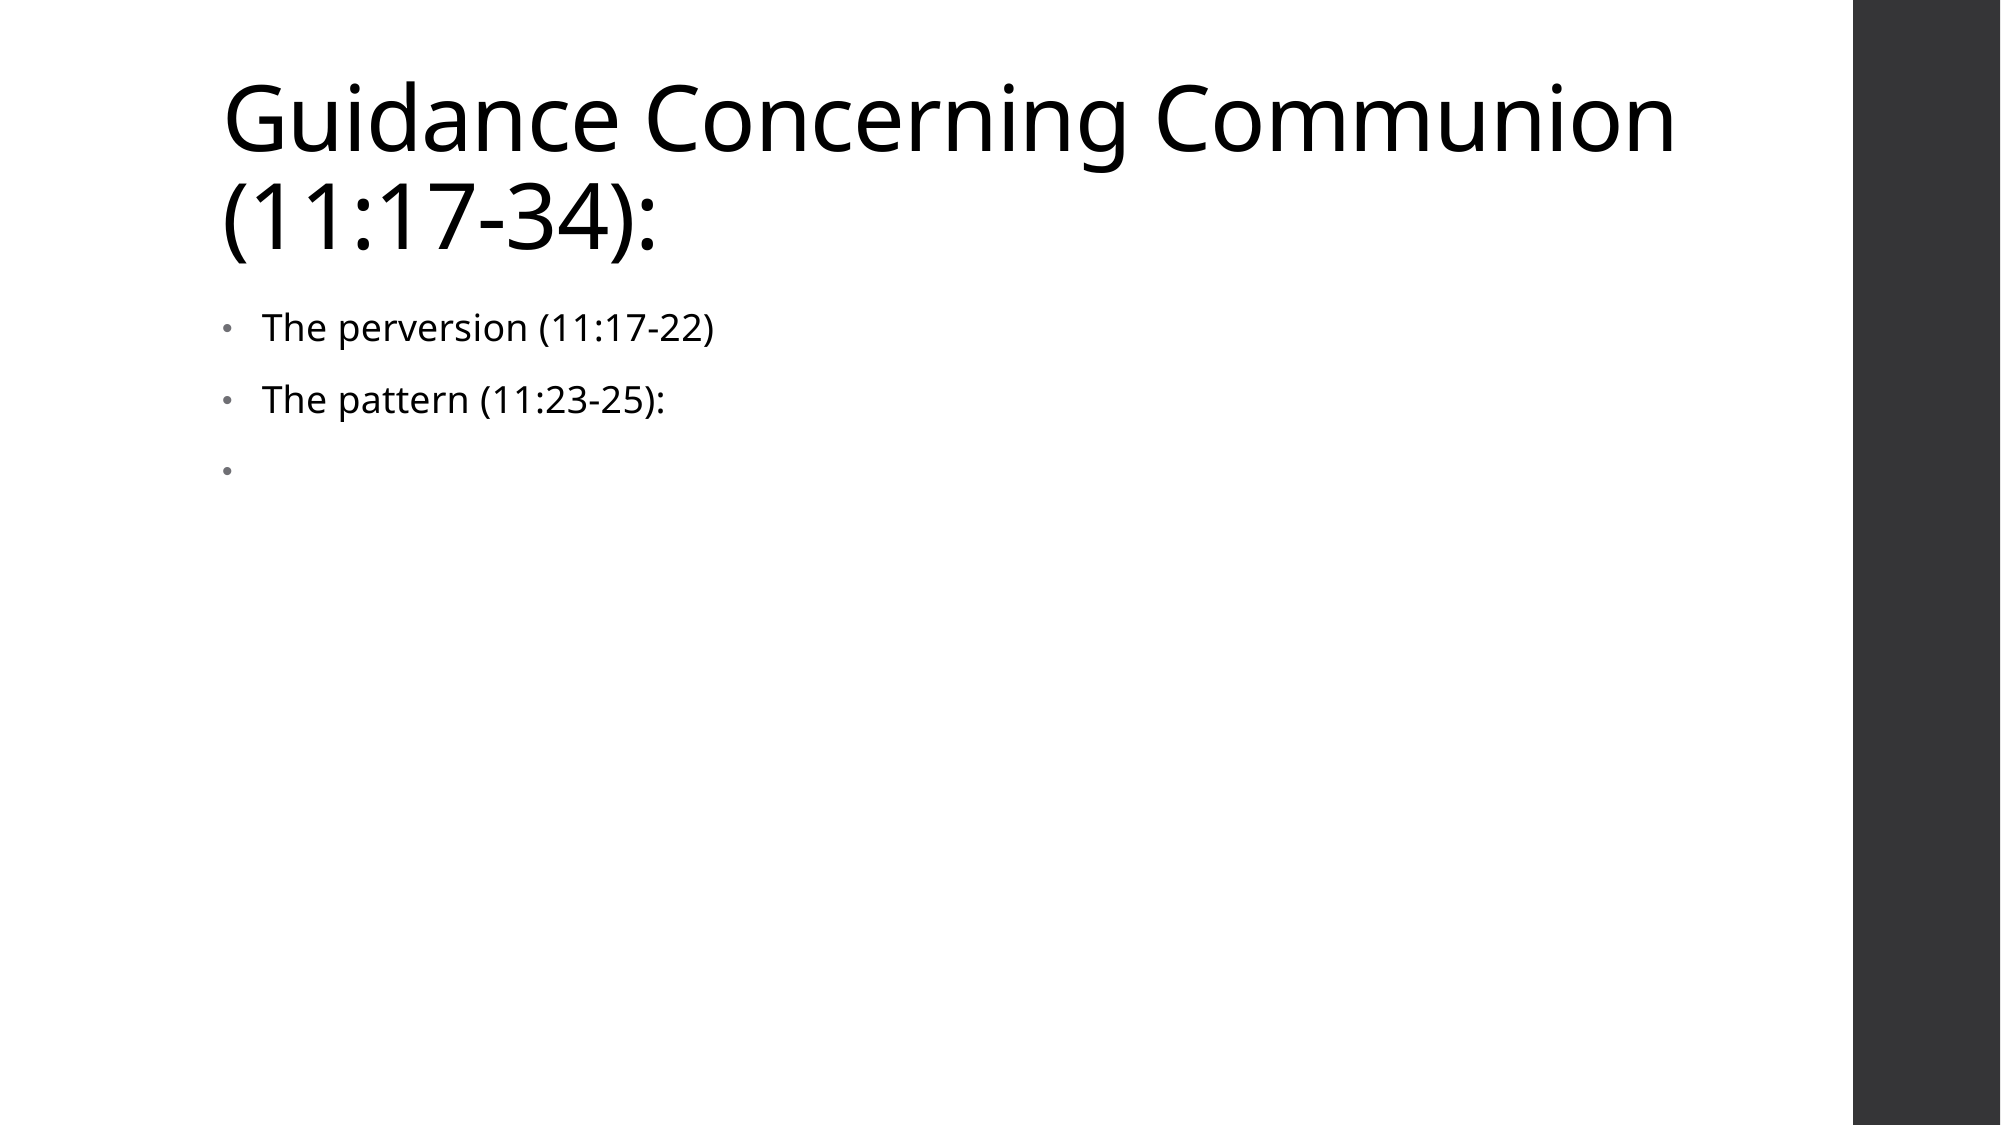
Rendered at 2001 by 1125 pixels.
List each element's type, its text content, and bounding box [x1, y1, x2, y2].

list The perversion (11:17-22) The pattern (11:23-25): [206, 299, 1617, 1014]
title Guidance Concerning Communion (11:17-34): [206, 60, 1797, 278]
